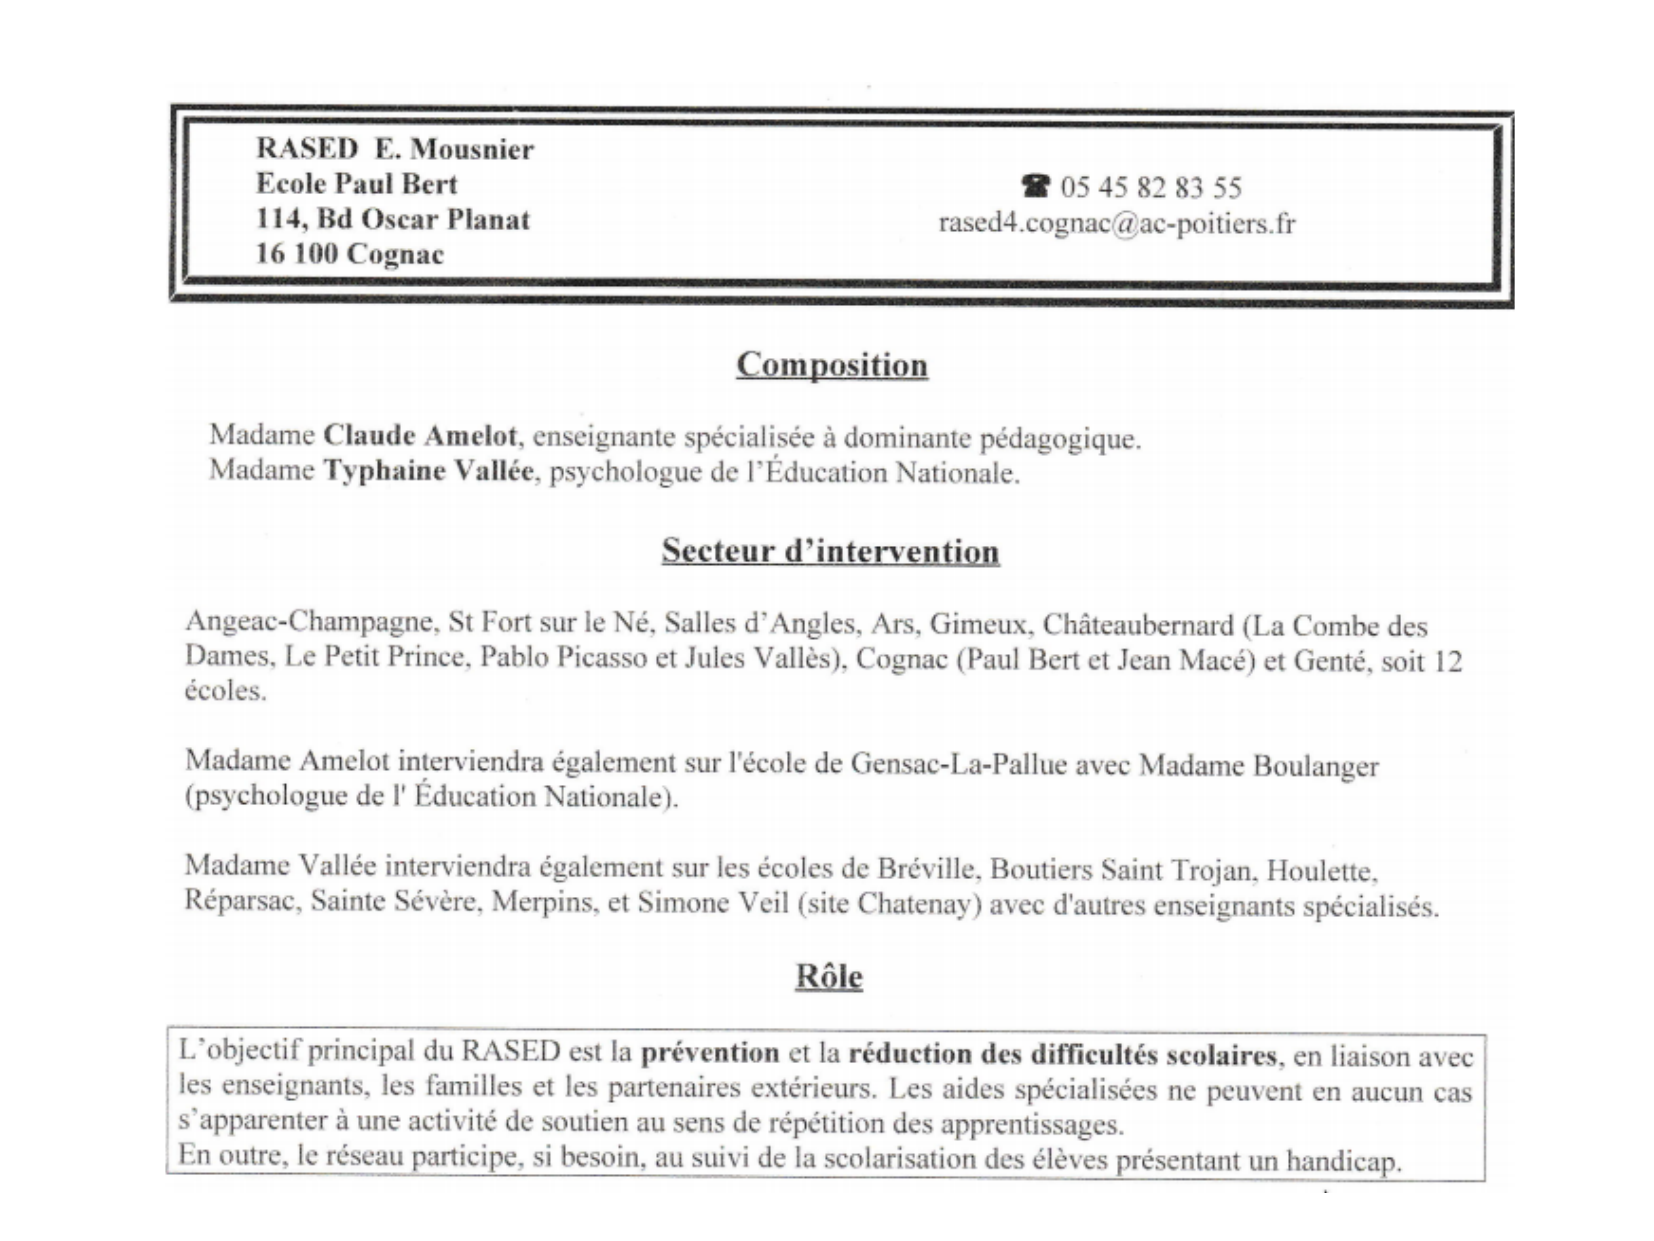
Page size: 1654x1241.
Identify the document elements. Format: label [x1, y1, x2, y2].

picture [165, 82, 1515, 1193]
